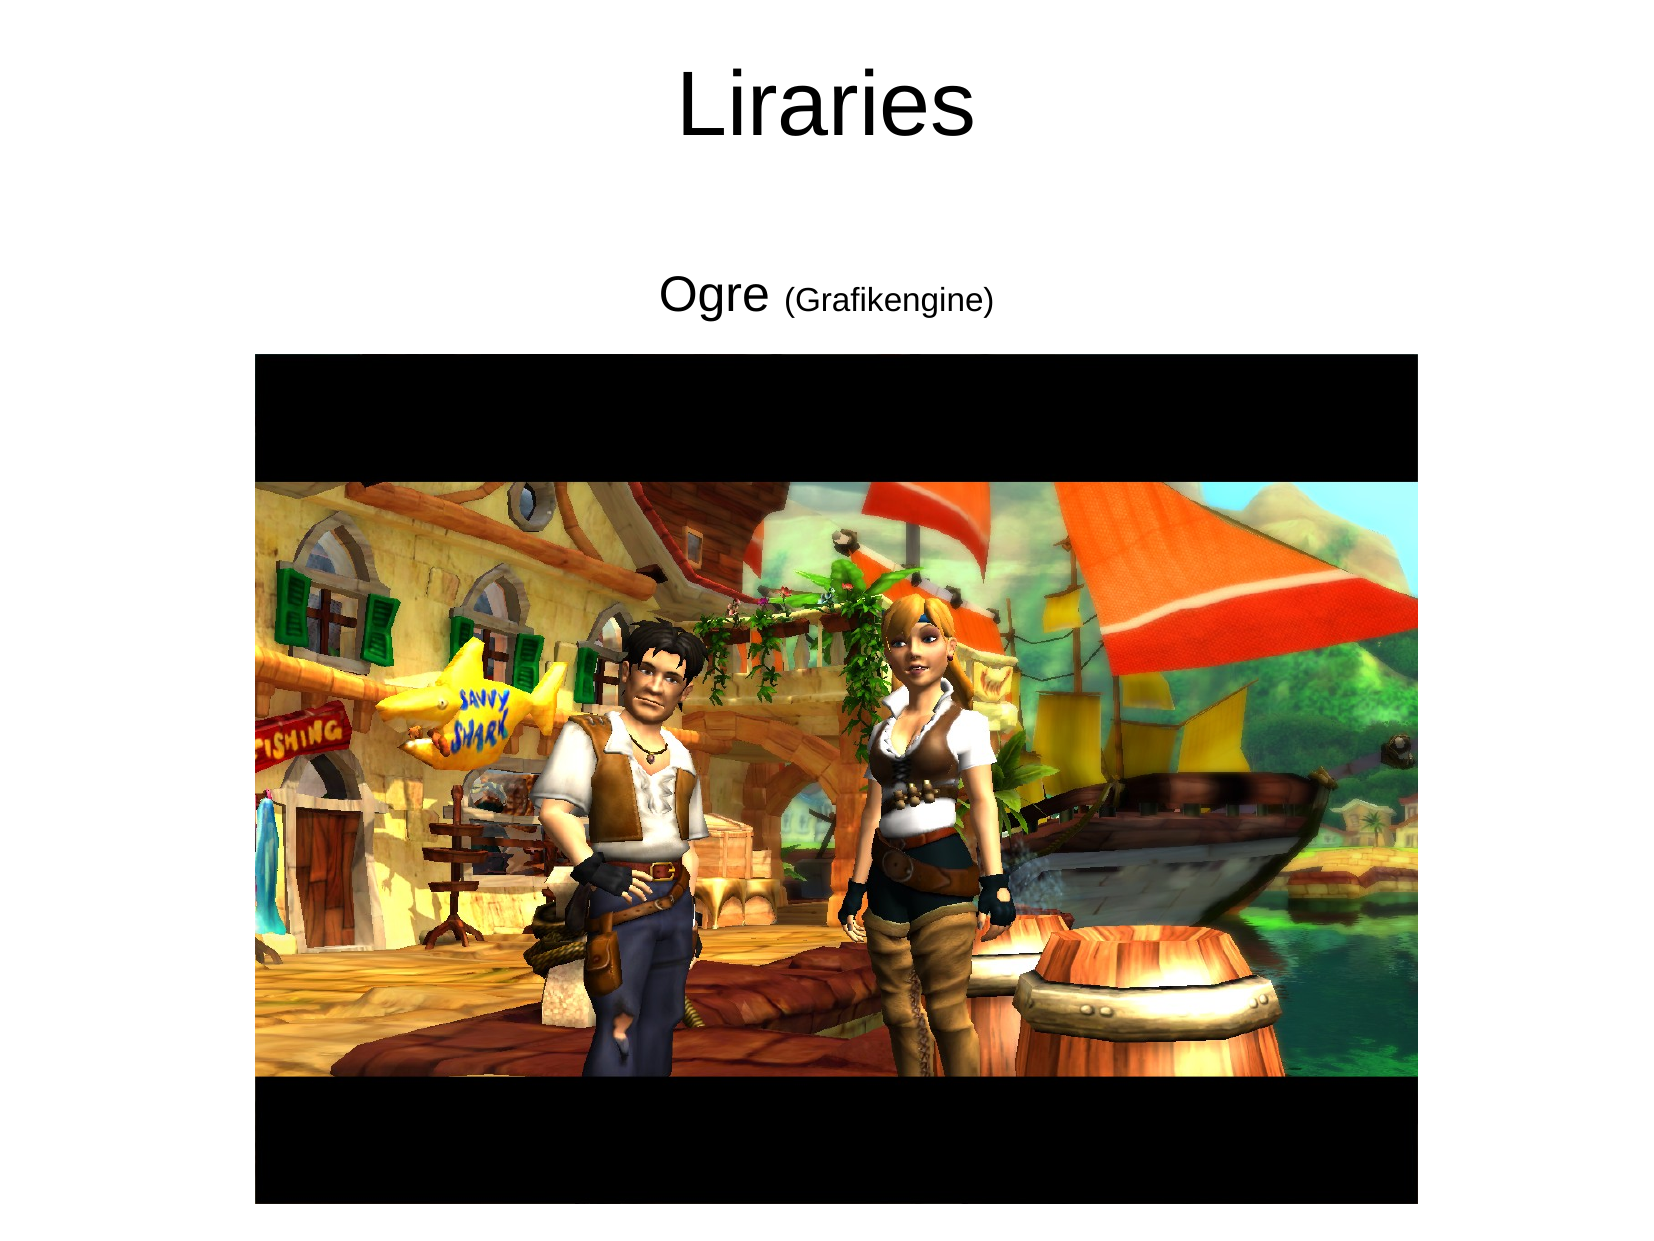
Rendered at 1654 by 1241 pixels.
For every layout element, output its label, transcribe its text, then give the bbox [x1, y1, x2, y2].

title Liraries [82, 0, 1571, 208]
picture [255, 354, 1418, 1204]
text_box Ogre (Grafikengine) [82, 265, 1571, 325]
